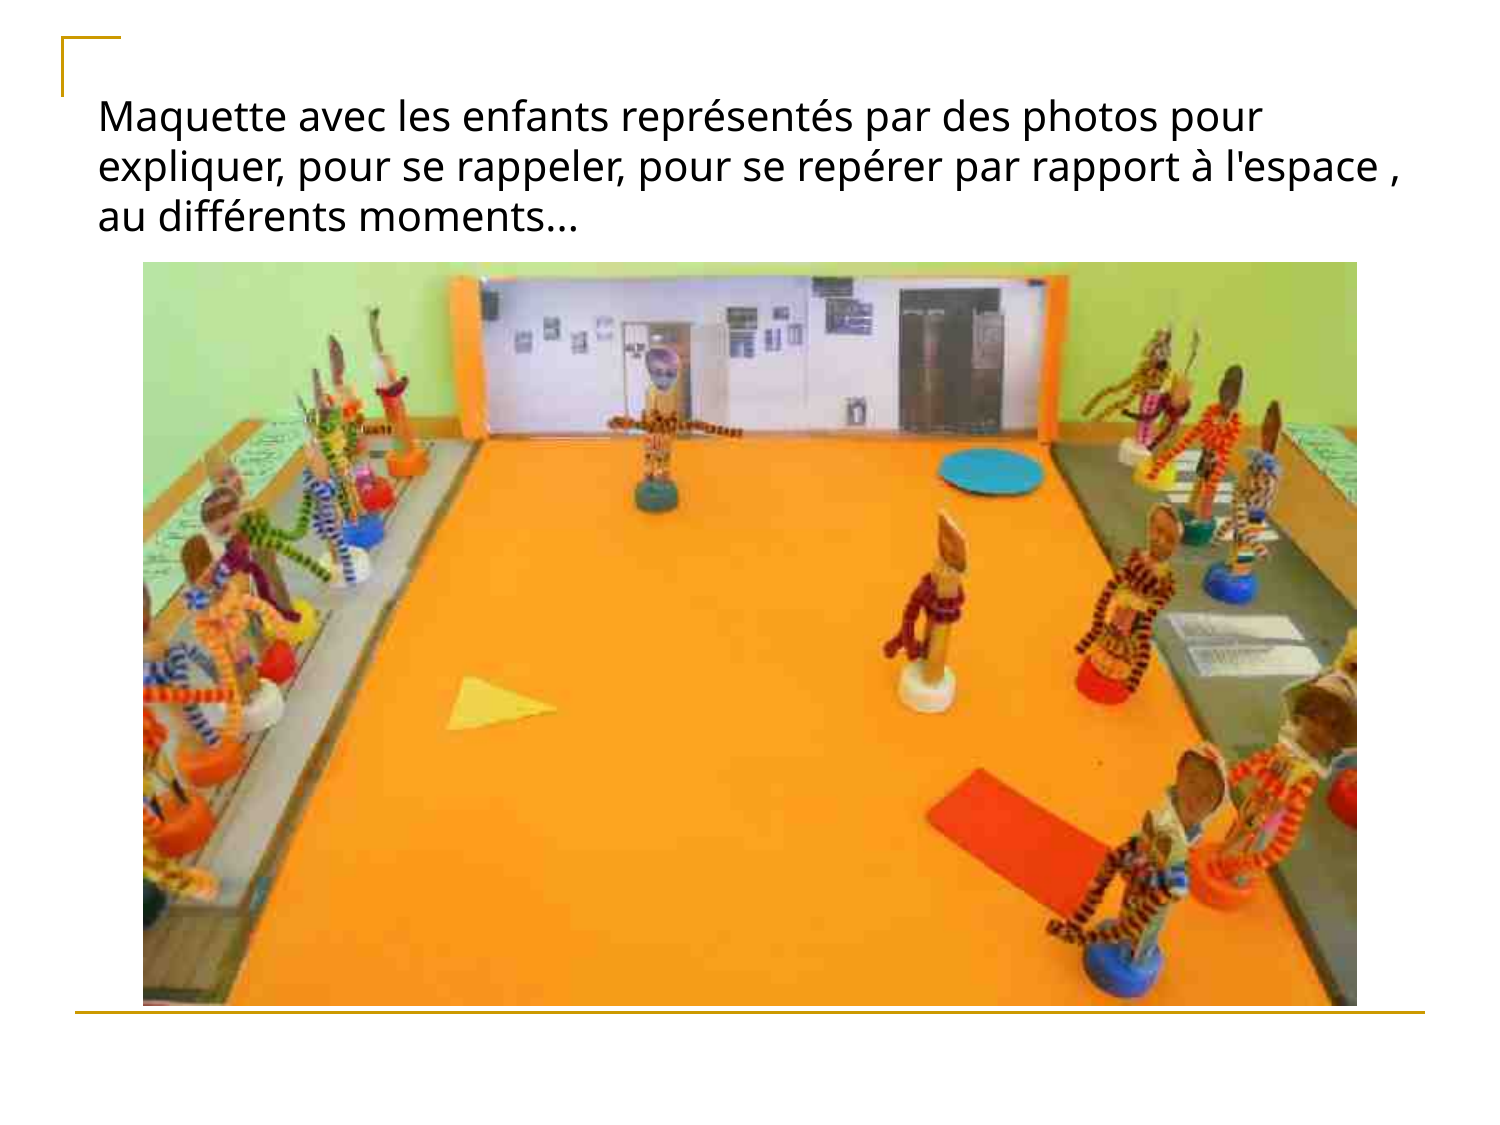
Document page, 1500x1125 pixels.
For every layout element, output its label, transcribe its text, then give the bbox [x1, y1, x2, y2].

picture [143, 262, 1357, 1006]
title Maquette avec les enfants représentés par des photos pour expliquer, pour se rappeler, pour se repérer par rapport à l'espace , au différents moments... [82, 70, 1433, 259]
